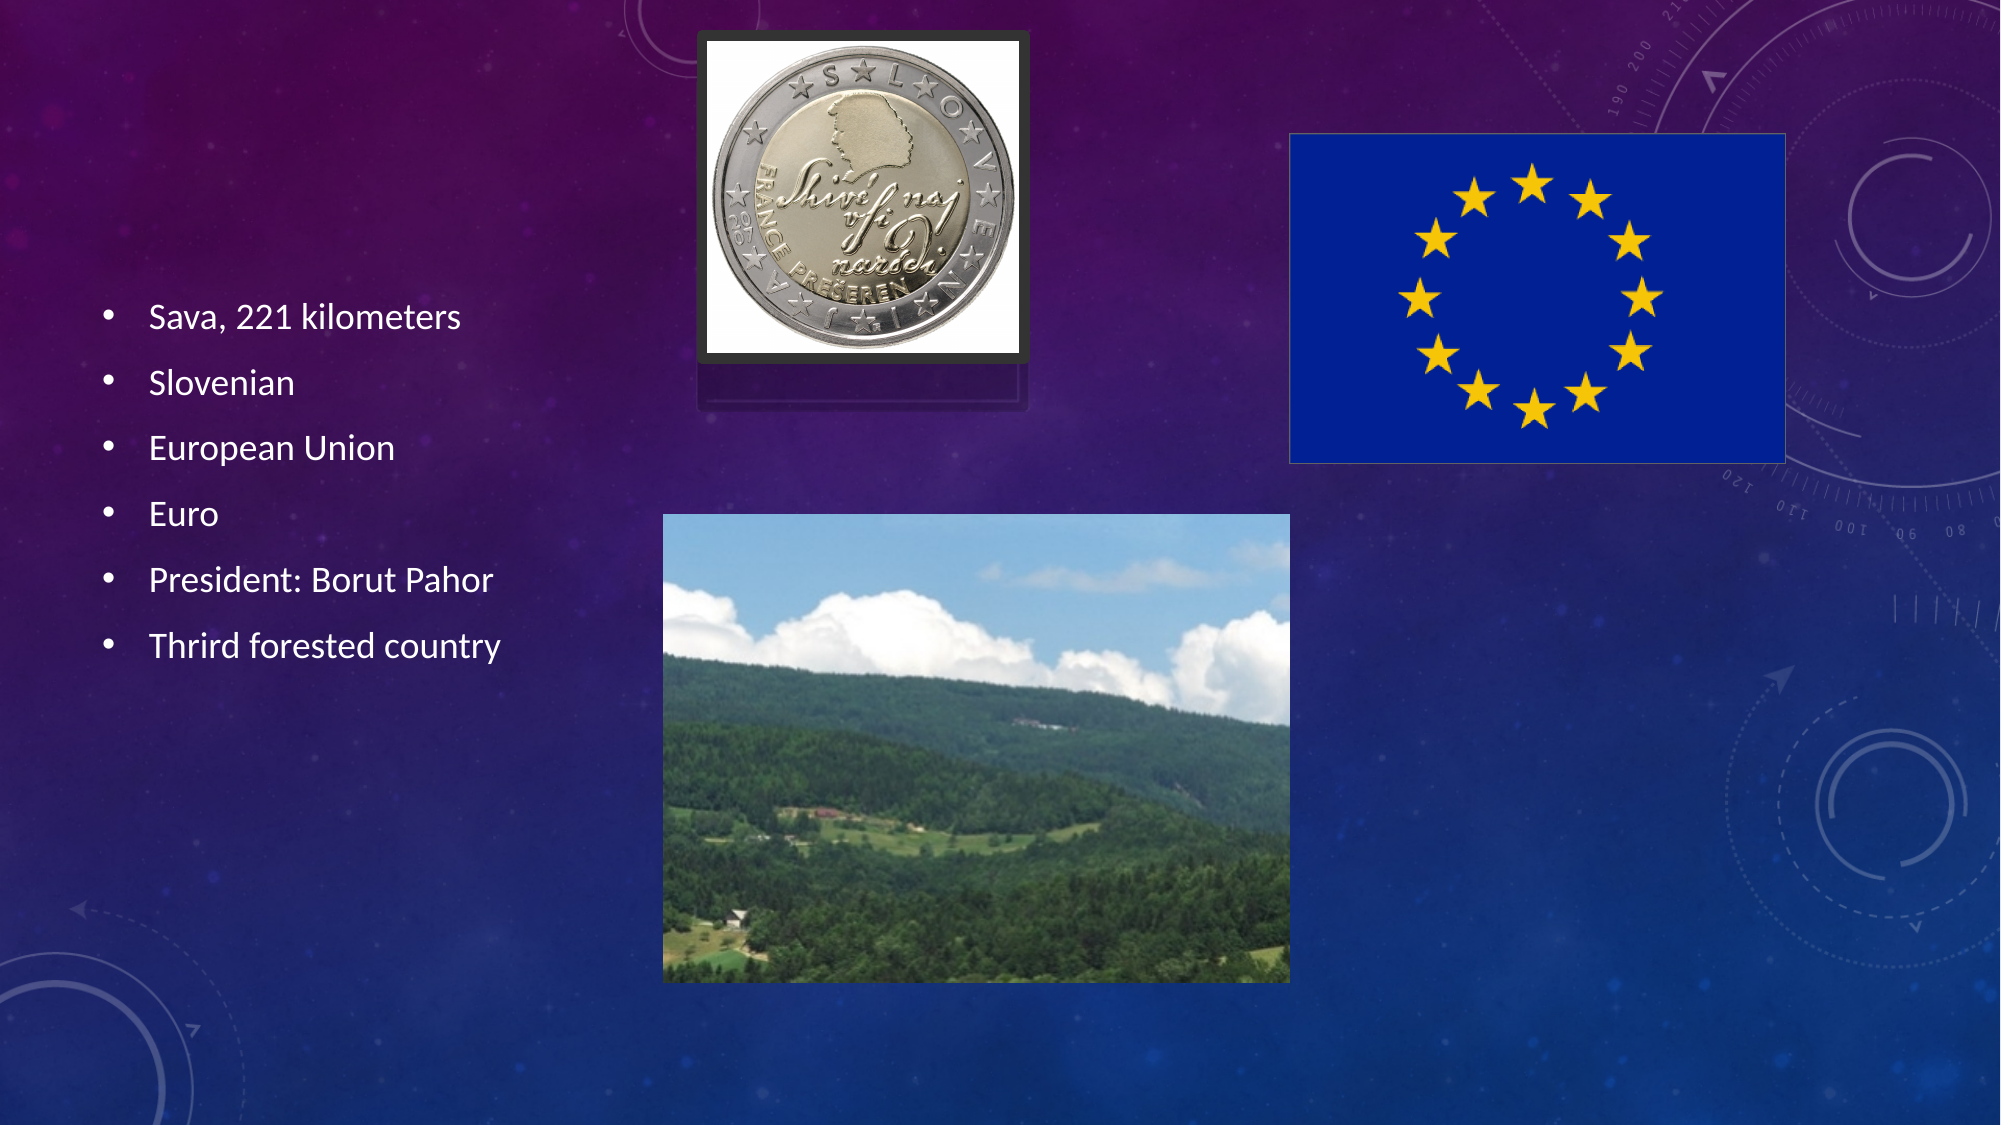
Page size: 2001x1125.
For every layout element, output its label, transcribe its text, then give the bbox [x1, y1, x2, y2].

list Sava, 221 kilometers Slovenian European Union Euro President: Borut Pahor Thrird forested country [86, 82, 1749, 941]
picture [0, 0, 2001, 1125]
